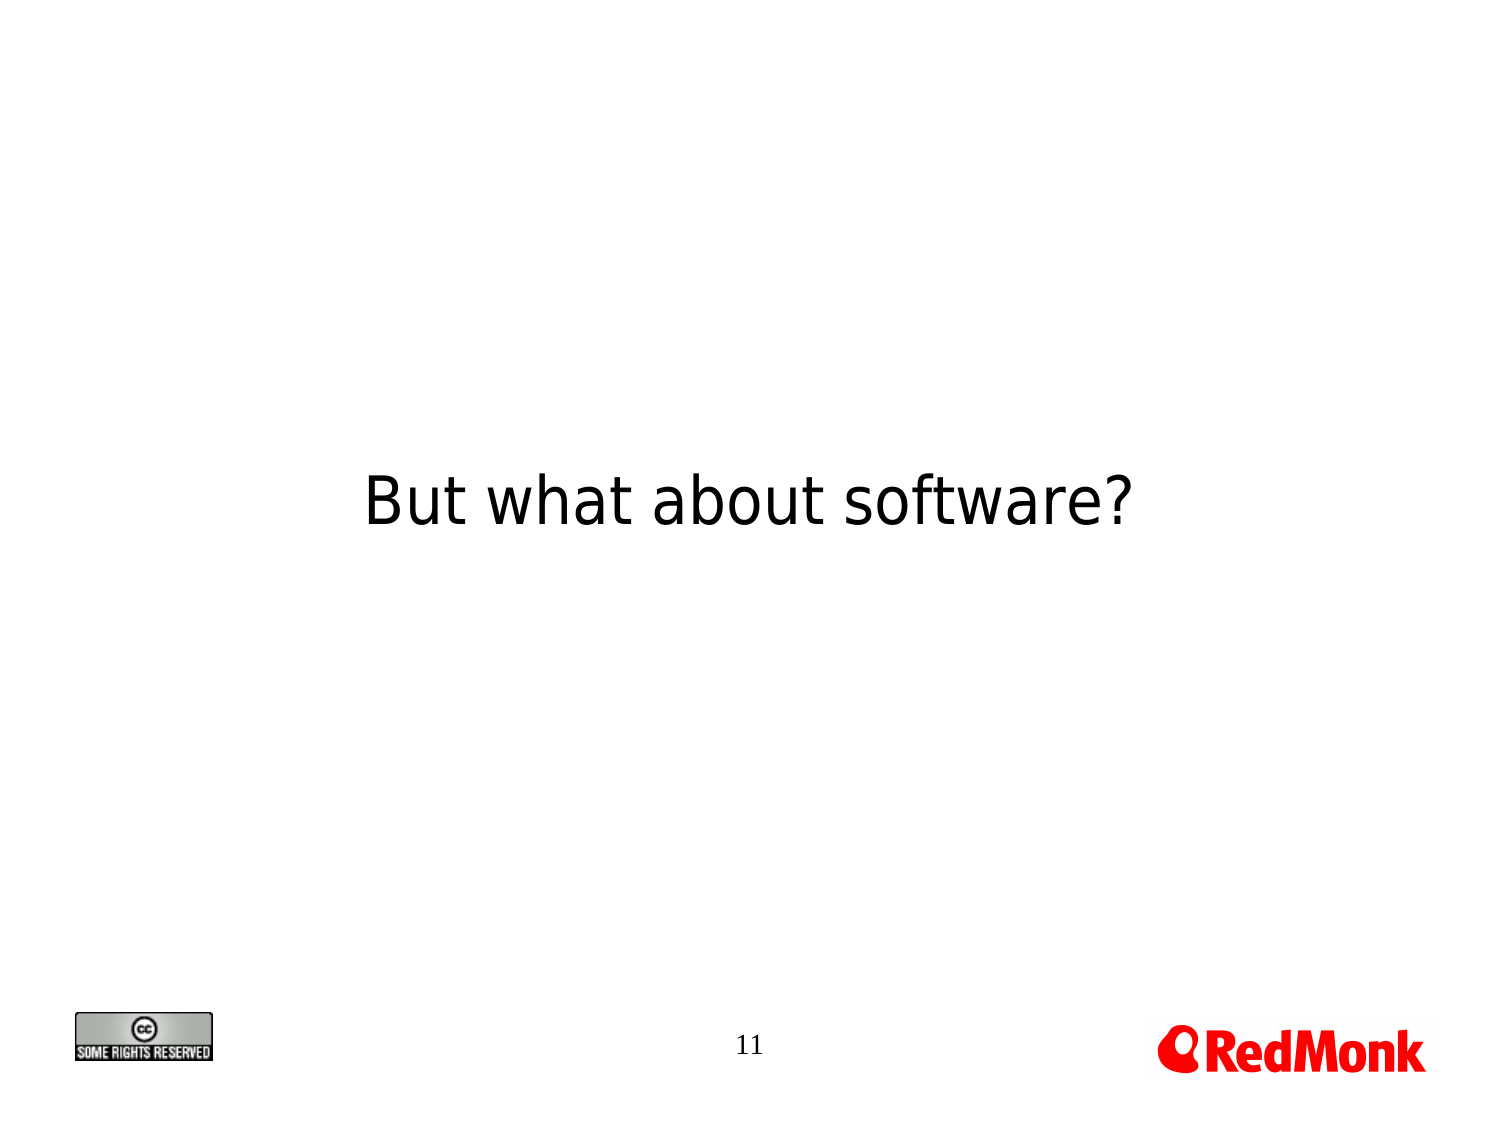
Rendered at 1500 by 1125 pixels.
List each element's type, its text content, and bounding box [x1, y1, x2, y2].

text_box But what about software? [112, 458, 1388, 901]
picture [75, 1012, 213, 1061]
picture [1151, 1023, 1433, 1075]
